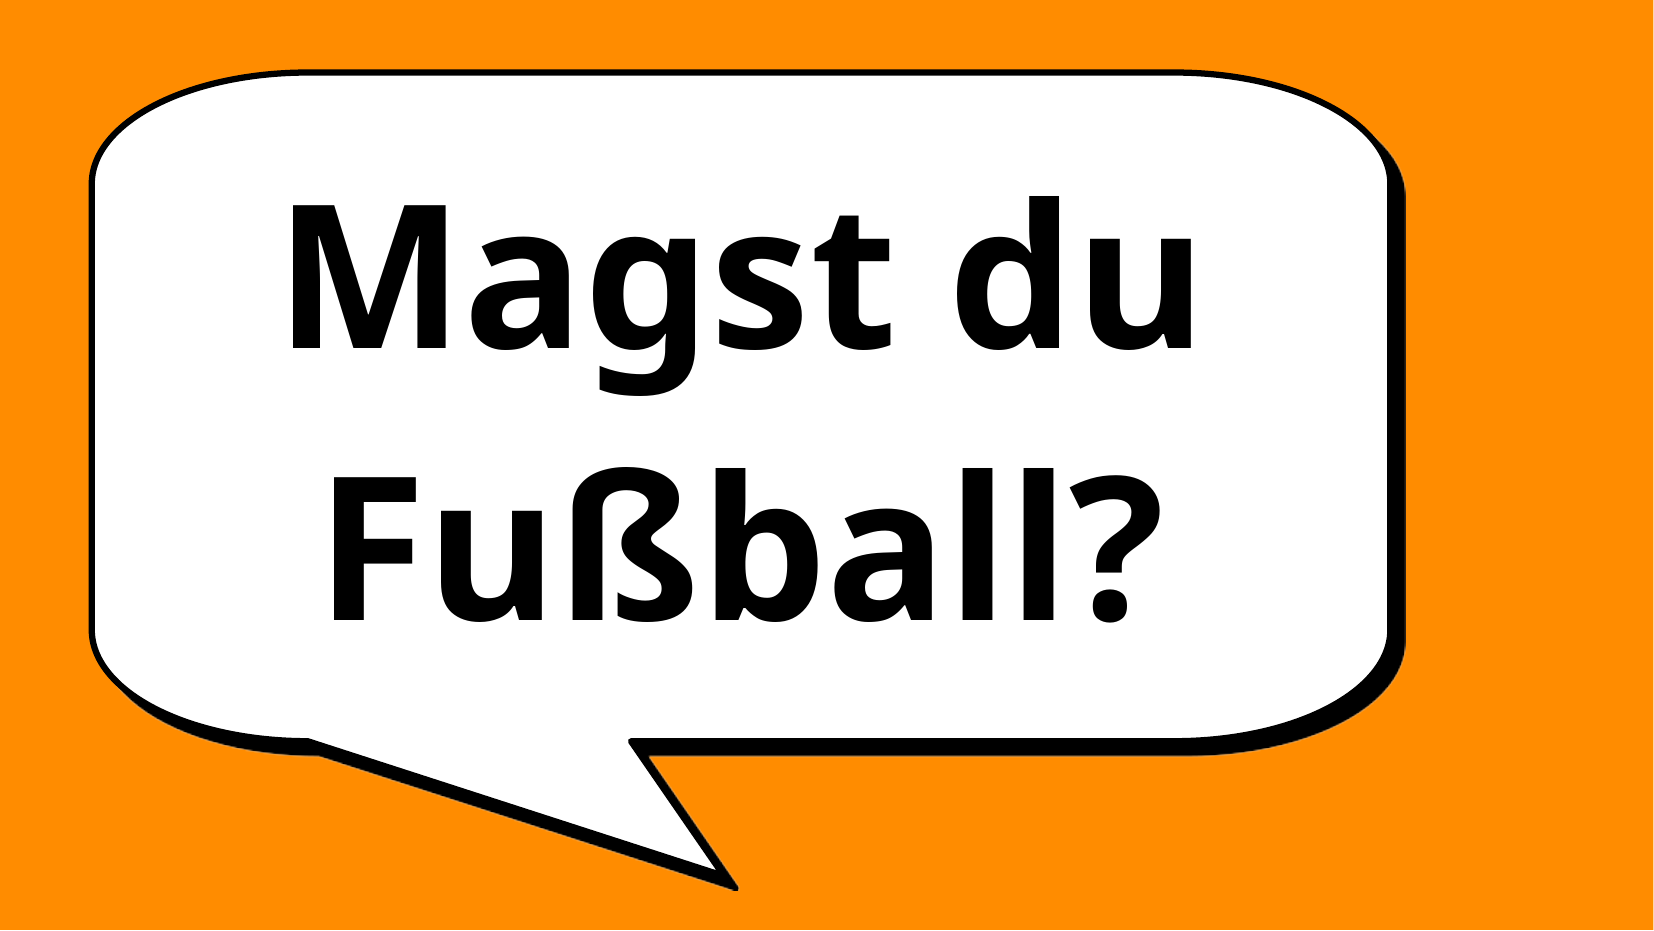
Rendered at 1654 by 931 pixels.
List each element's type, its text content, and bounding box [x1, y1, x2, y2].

text_box Magst du Fußball? [91, 72, 1391, 877]
